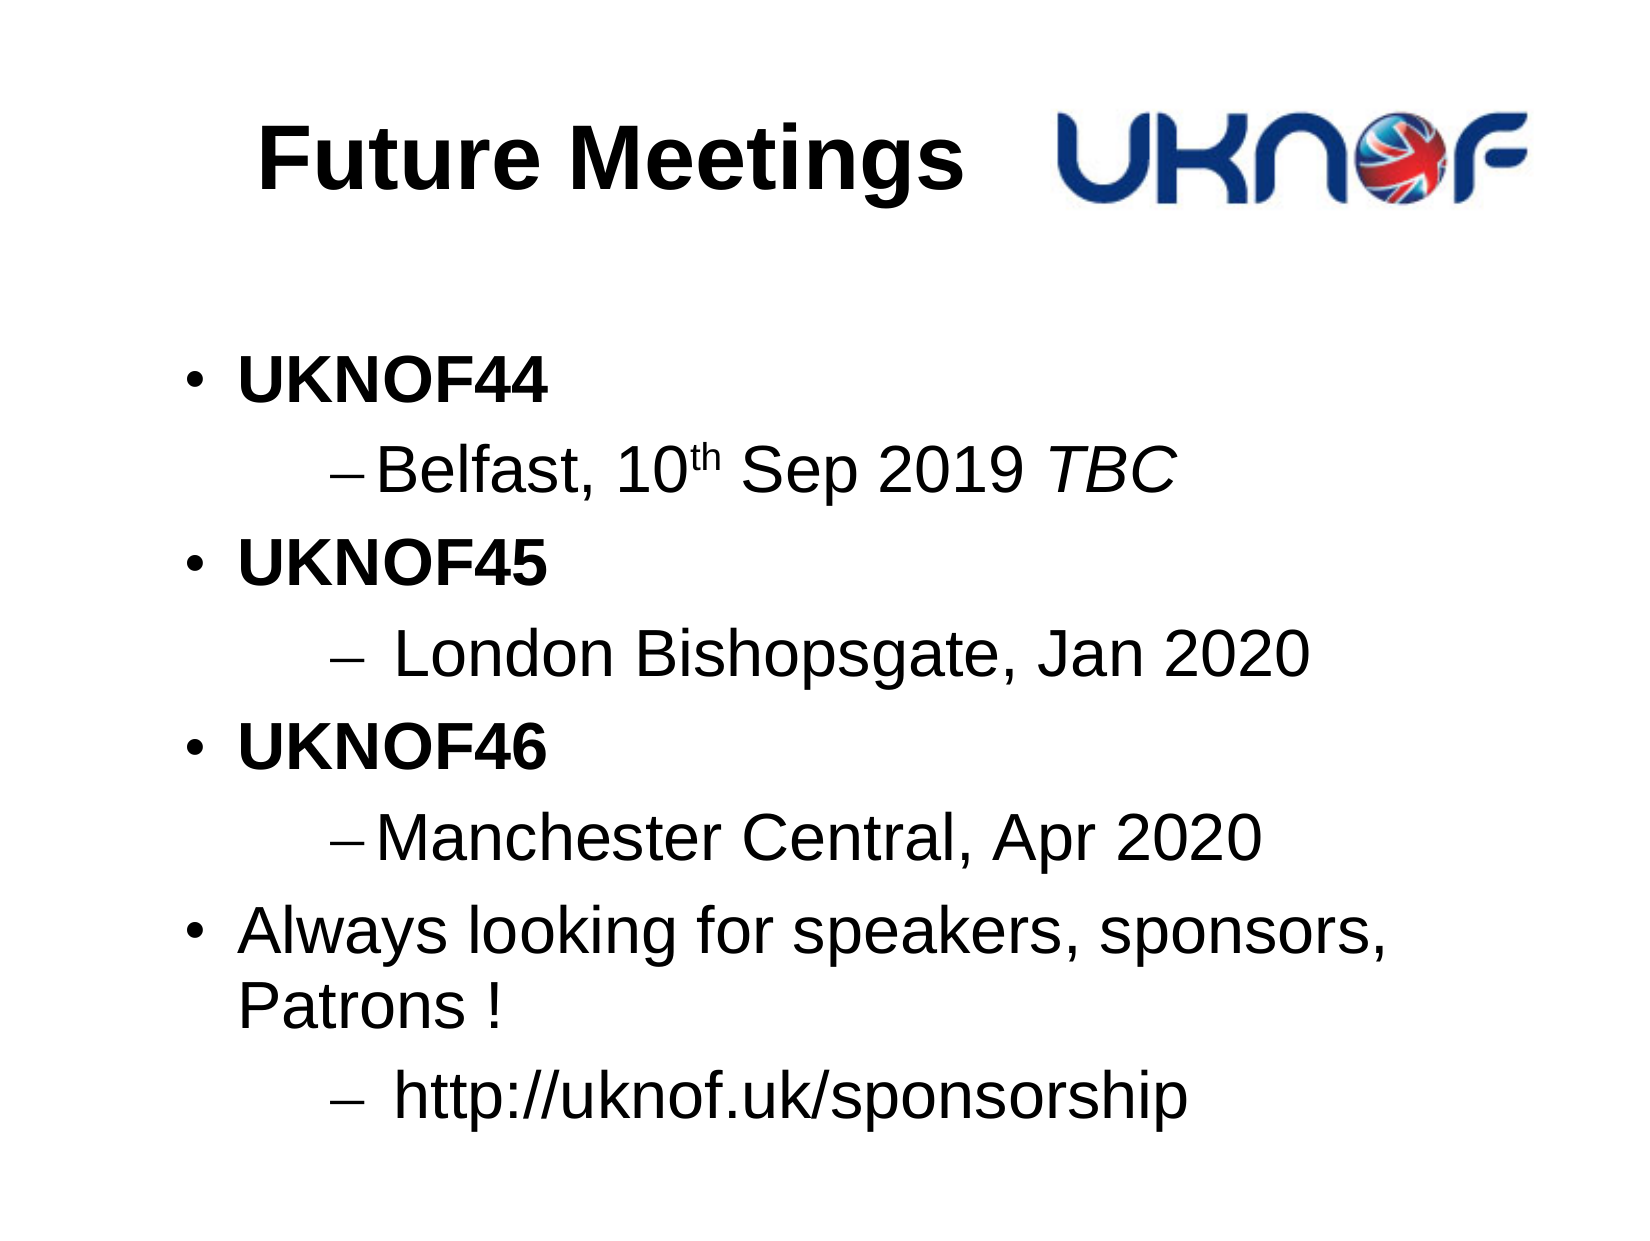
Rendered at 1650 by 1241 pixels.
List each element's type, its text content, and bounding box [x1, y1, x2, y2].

title Future Meetings [123, 55, 1100, 262]
picture [1100, 93, 1536, 225]
list UKNOF44 Belfast, 10th Sep 2019 TBC UKNOF45 London Bishopsgate, Jan 2020 UKNOF46 Manchester Central, Apr 2020 Always looking for speakers, sponsors, Patrons ! http://uknof.uk/sponsorship [123, 341, 1526, 1170]
